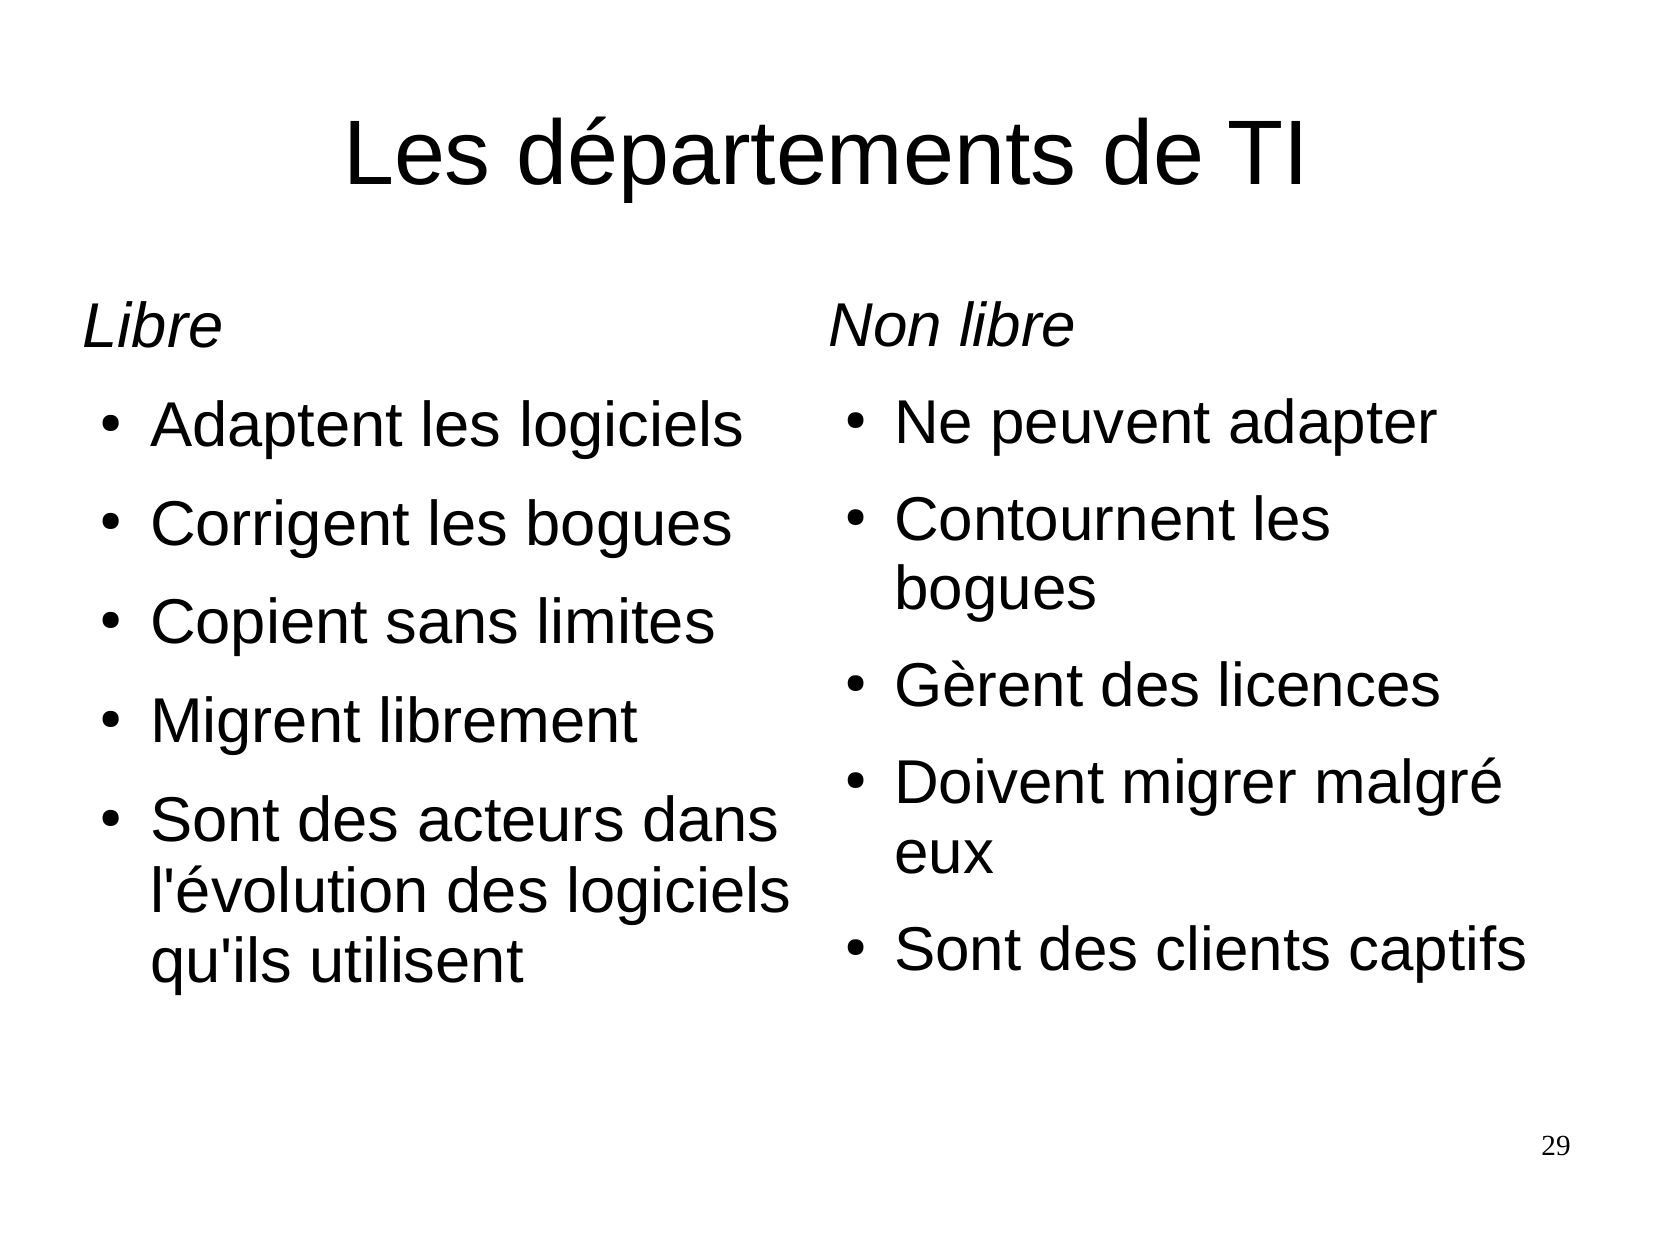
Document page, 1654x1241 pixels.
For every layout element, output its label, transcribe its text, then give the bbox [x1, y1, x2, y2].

list Libre Adaptent les logiciels Corrigent les bogues Copient sans limites Migrent librement Sont des acteurs dans l'évolution des logiciels qu'ils utilisent [82, 290, 793, 1010]
title Les départements de TI [82, 49, 1571, 257]
list Non libre Ne peuvent adapter Contournent les bogues Gèrent des licences Doivent migrer malgré eux Sont des clients captifs [828, 290, 1539, 1010]
